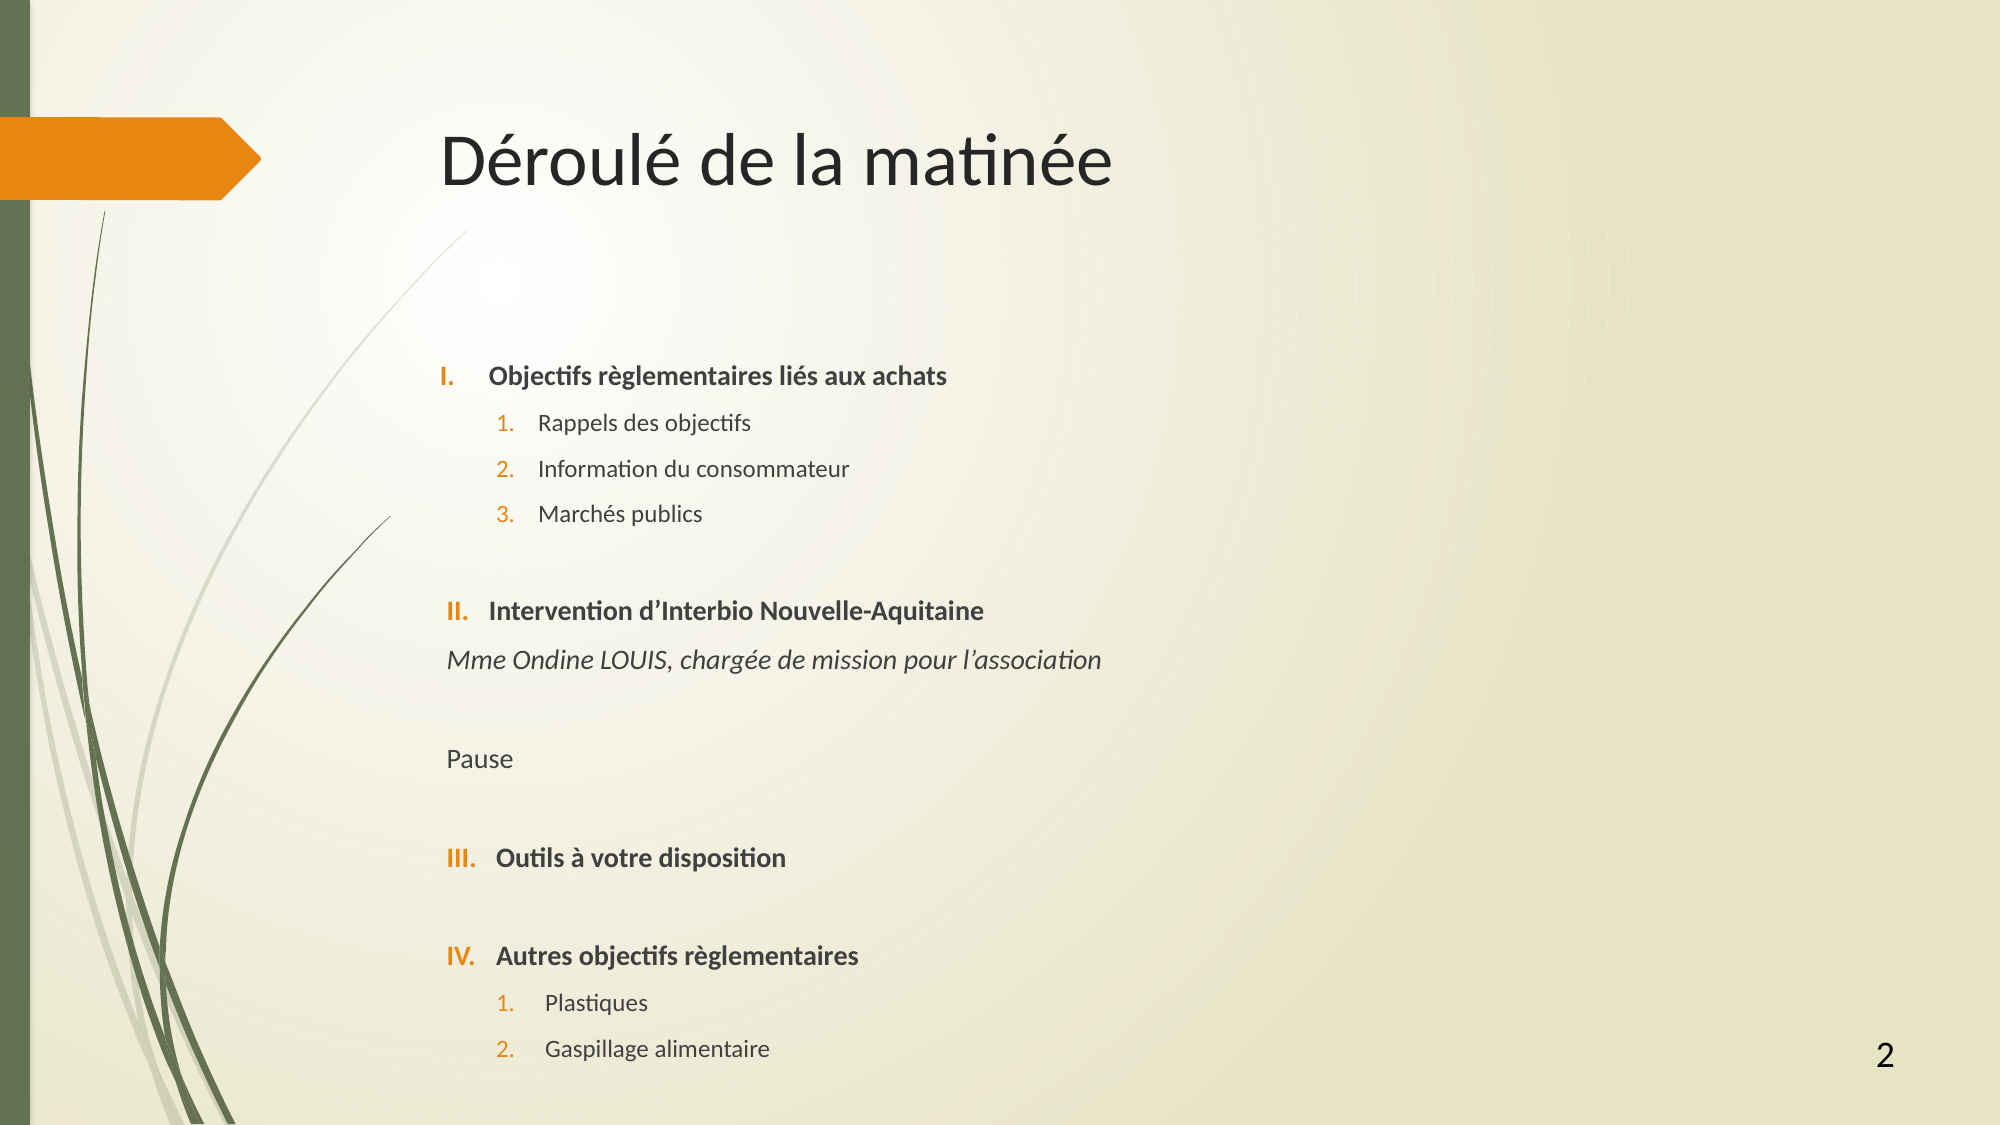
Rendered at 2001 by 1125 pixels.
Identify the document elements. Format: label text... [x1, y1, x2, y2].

list Objectifs règlementaires liés aux achats Rappels des objectifs Information du consommateur Marchés publics Intervention d’Interbio Nouvelle-Aquitaine Mme Ondine LOUIS, chargée de mission pour l’association Pause Outils à votre disposition Autres objectifs règlementaires Plastiques Gaspillage alimentaire [424, 350, 1888, 1074]
title Déroulé de la matinée [425, 102, 1888, 313]
text_box <numéro> [1861, 1022, 1958, 1083]
